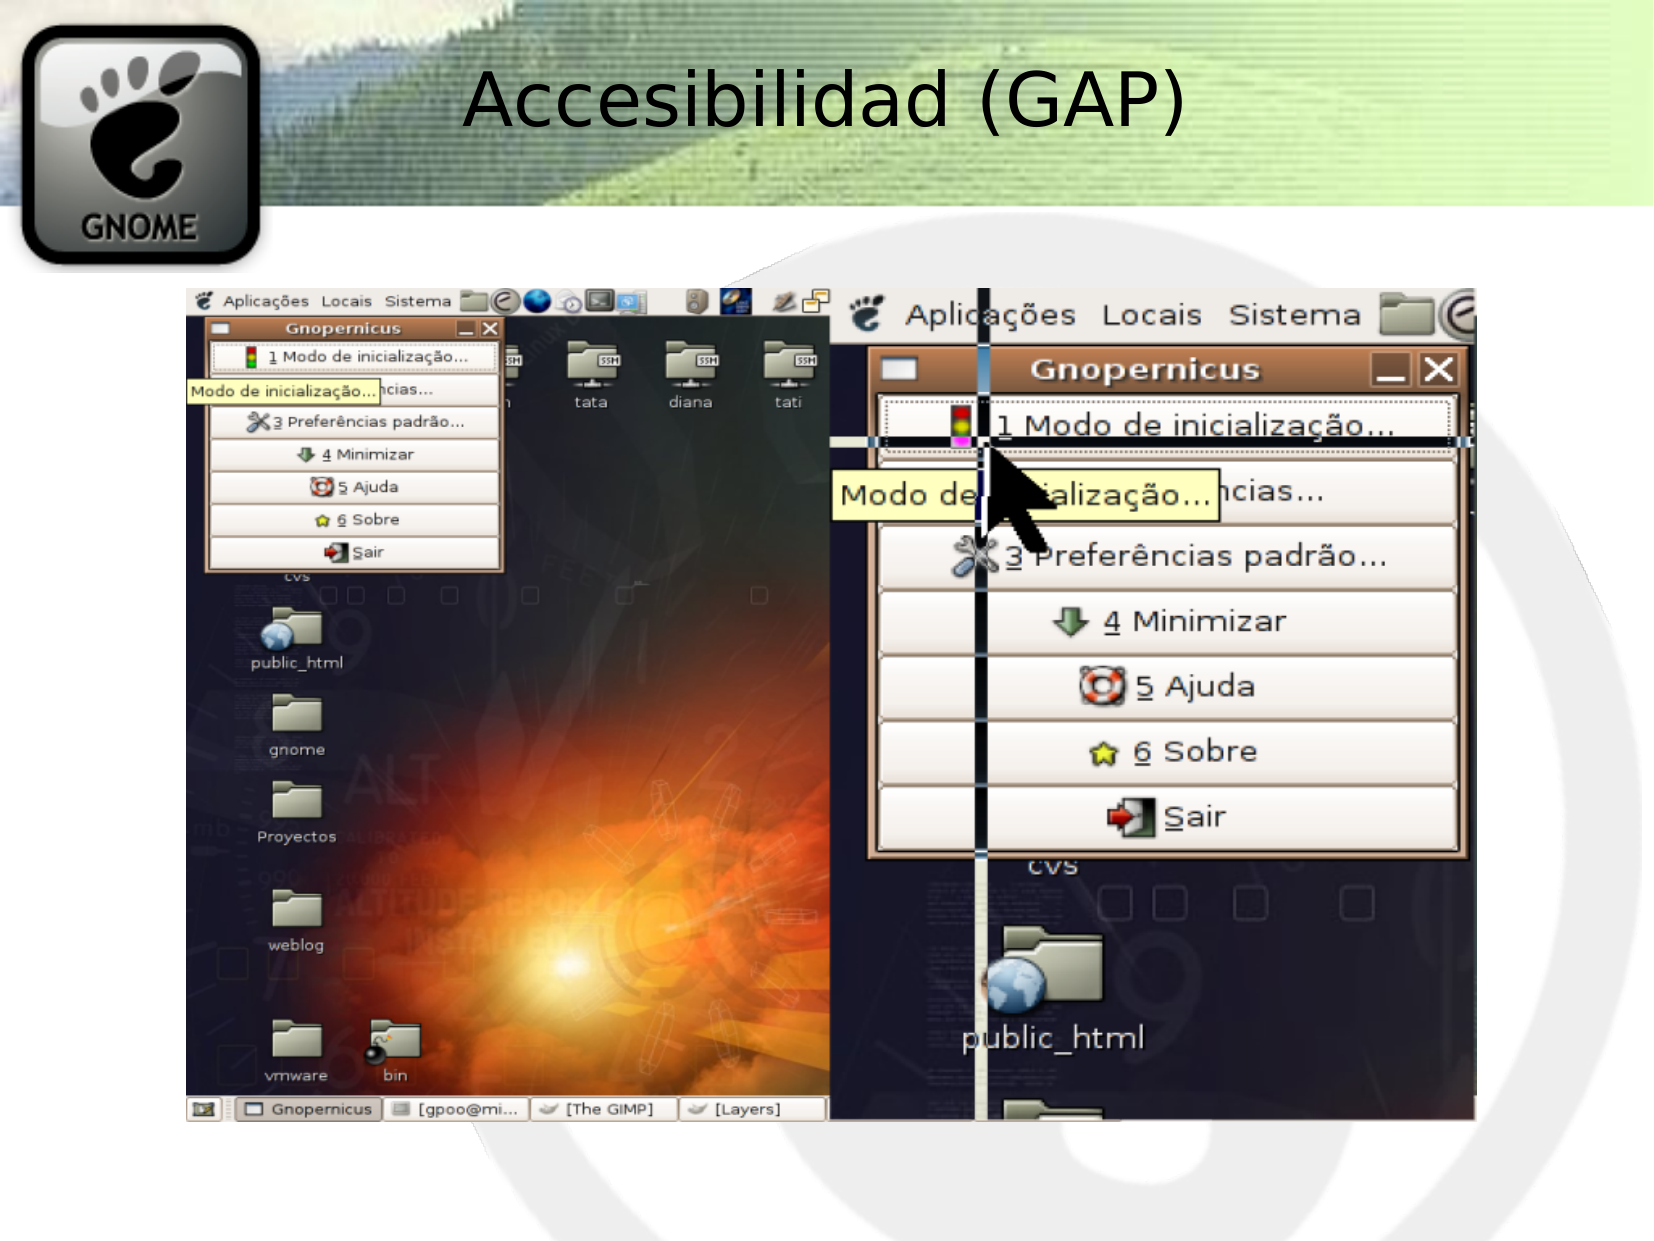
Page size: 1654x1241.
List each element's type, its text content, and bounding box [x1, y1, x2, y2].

picture [0, 0, 1654, 1241]
title Accesibilidad (GAP) [0, 0, 1653, 206]
